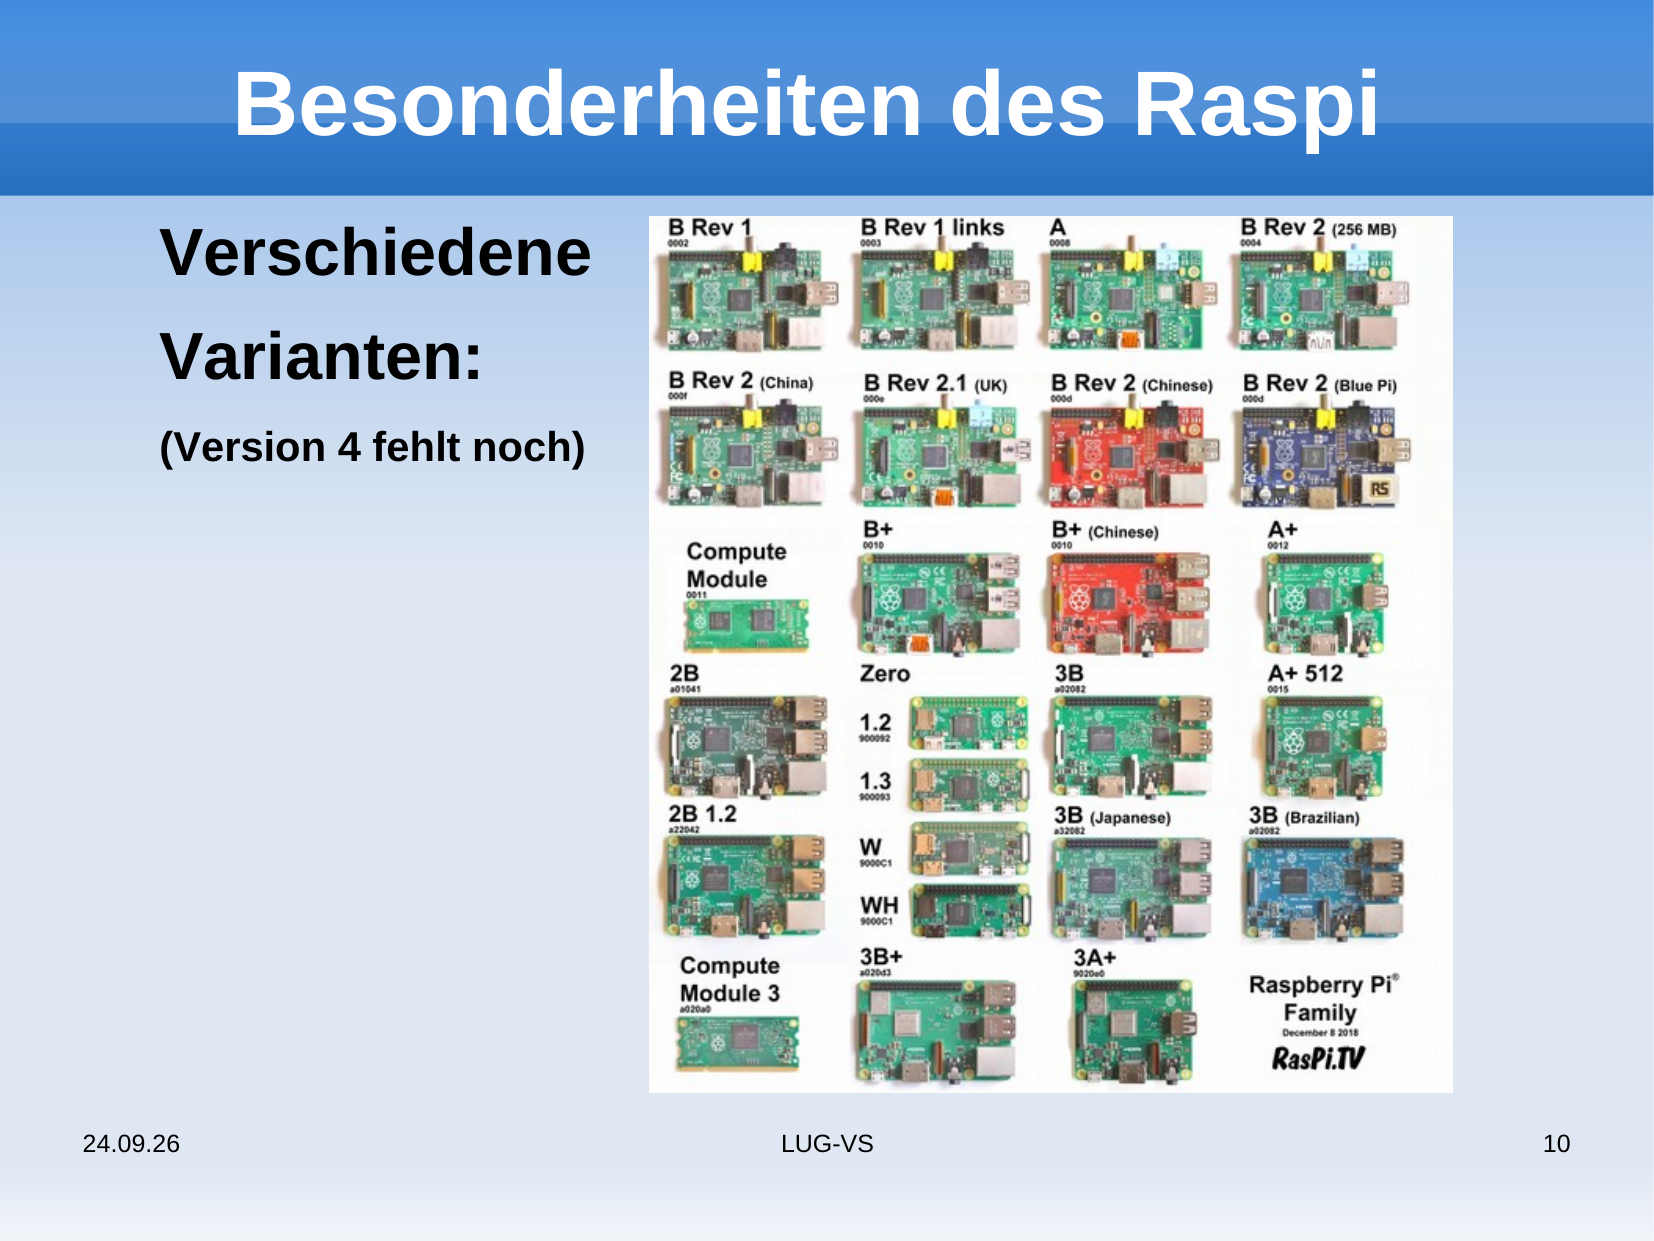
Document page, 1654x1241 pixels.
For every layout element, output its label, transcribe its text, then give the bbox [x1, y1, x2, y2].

list Verschiedene Varianten: (Version 4 fehlt noch) [88, 215, 1577, 1034]
picture [0, 0, 1654, 1241]
title Besonderheiten des Raspi [76, 0, 1565, 208]
